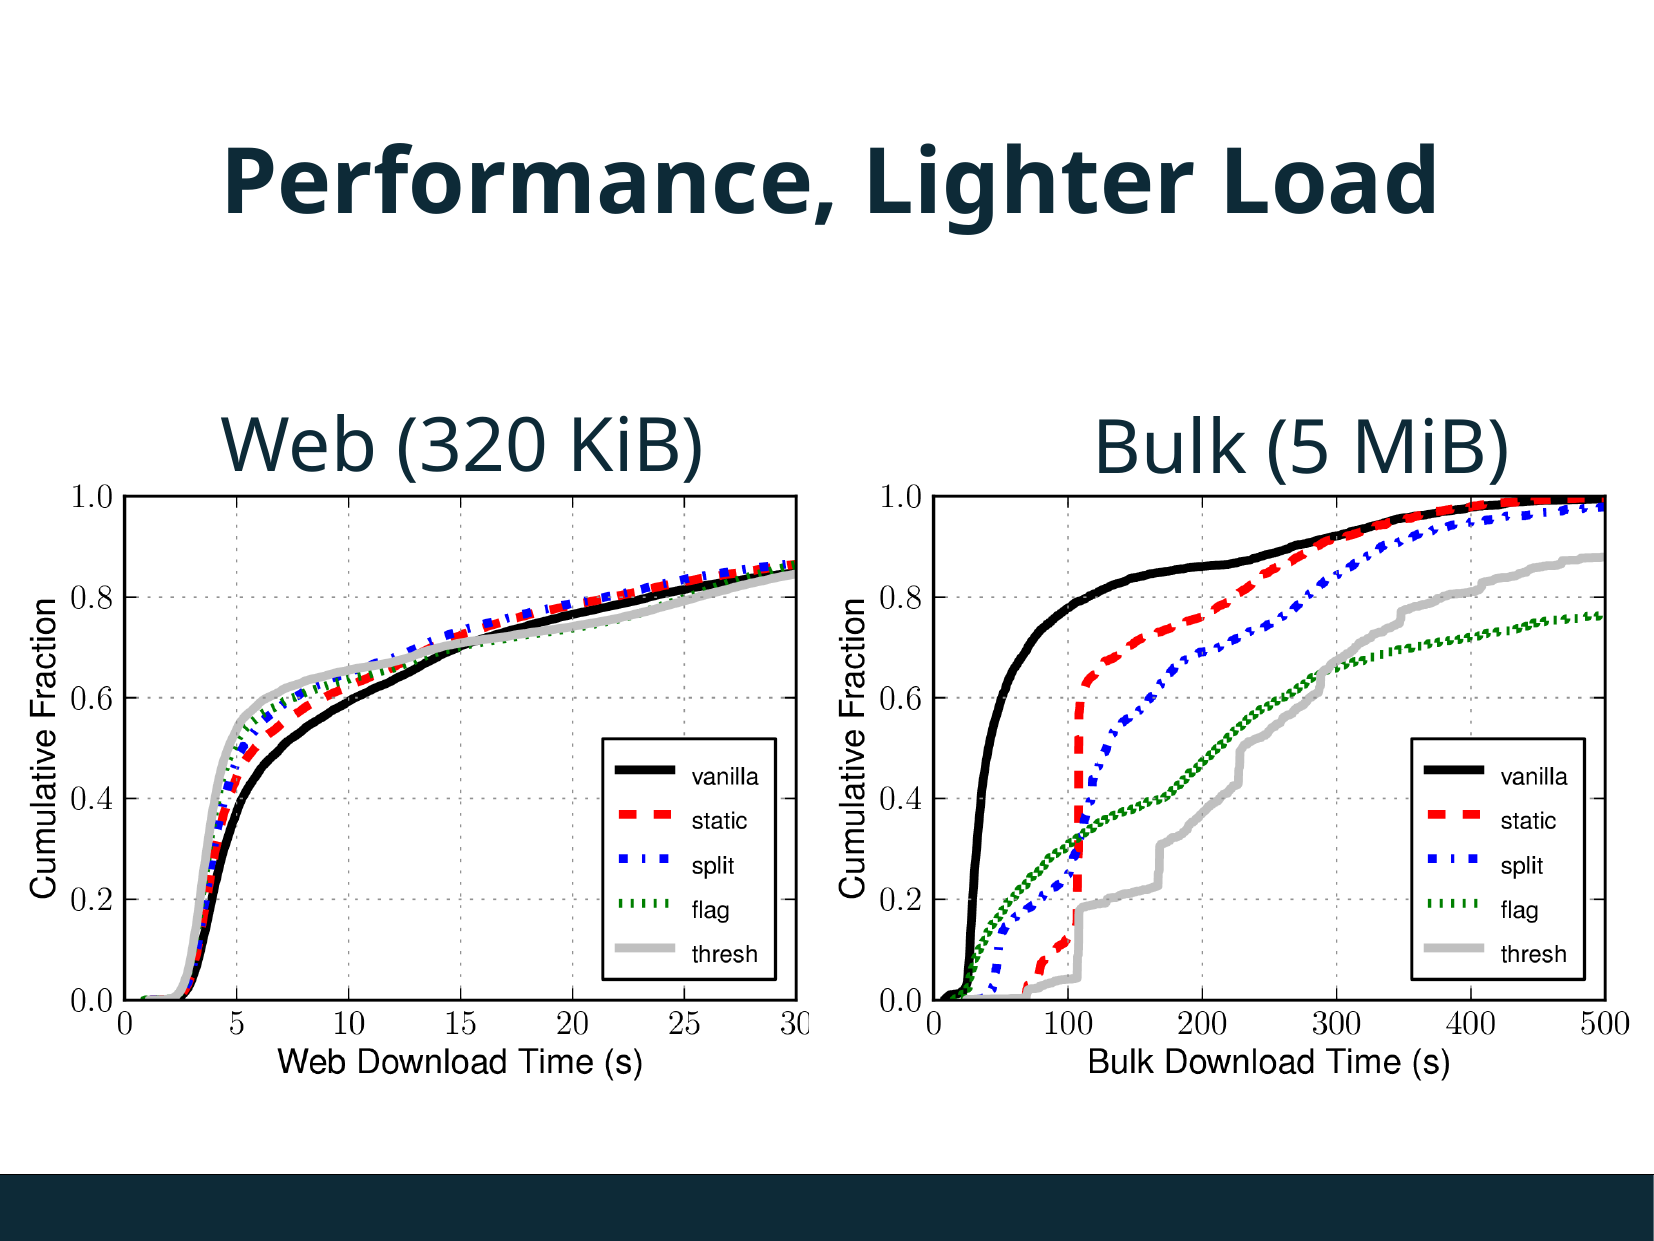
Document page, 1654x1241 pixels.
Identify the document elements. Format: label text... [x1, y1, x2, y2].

text_box Bulk (5 MiB) [1078, 385, 1620, 487]
picture [0, 471, 1638, 1093]
title Performance, Lighter Load [86, 74, 1575, 282]
text_box Web (320 KiB) [205, 383, 1021, 485]
